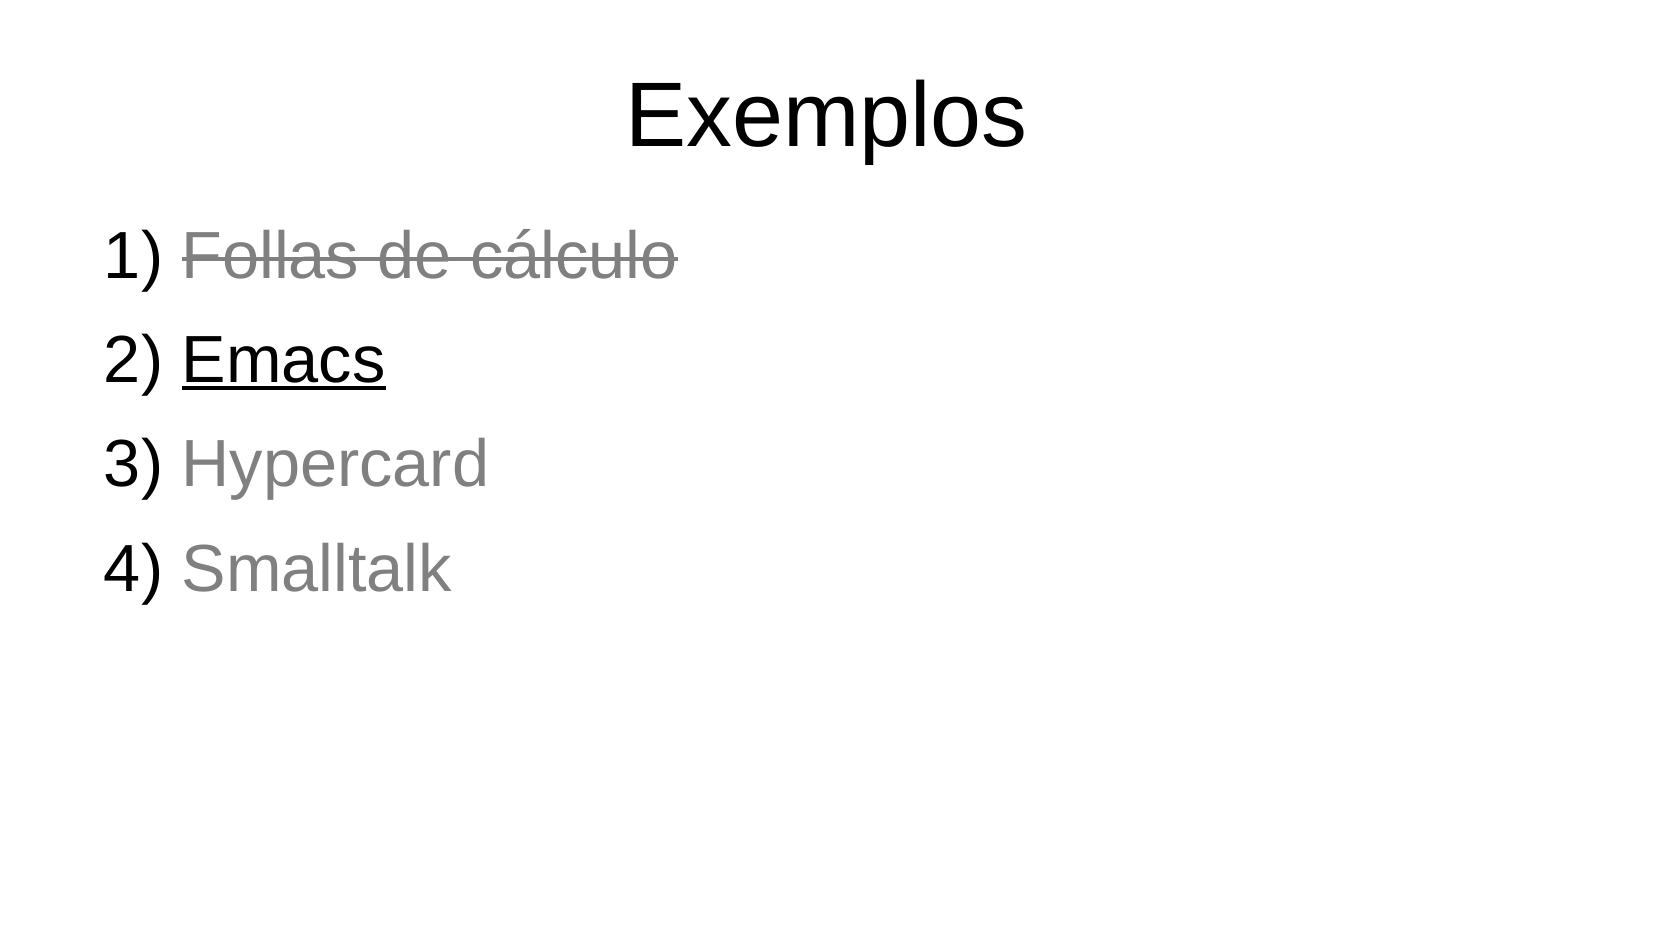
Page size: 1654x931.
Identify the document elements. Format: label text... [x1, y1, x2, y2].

title Exemplos [82, 37, 1571, 193]
list Follas de cálculo Emacs Hypercard Smalltalk [86, 217, 1575, 758]
